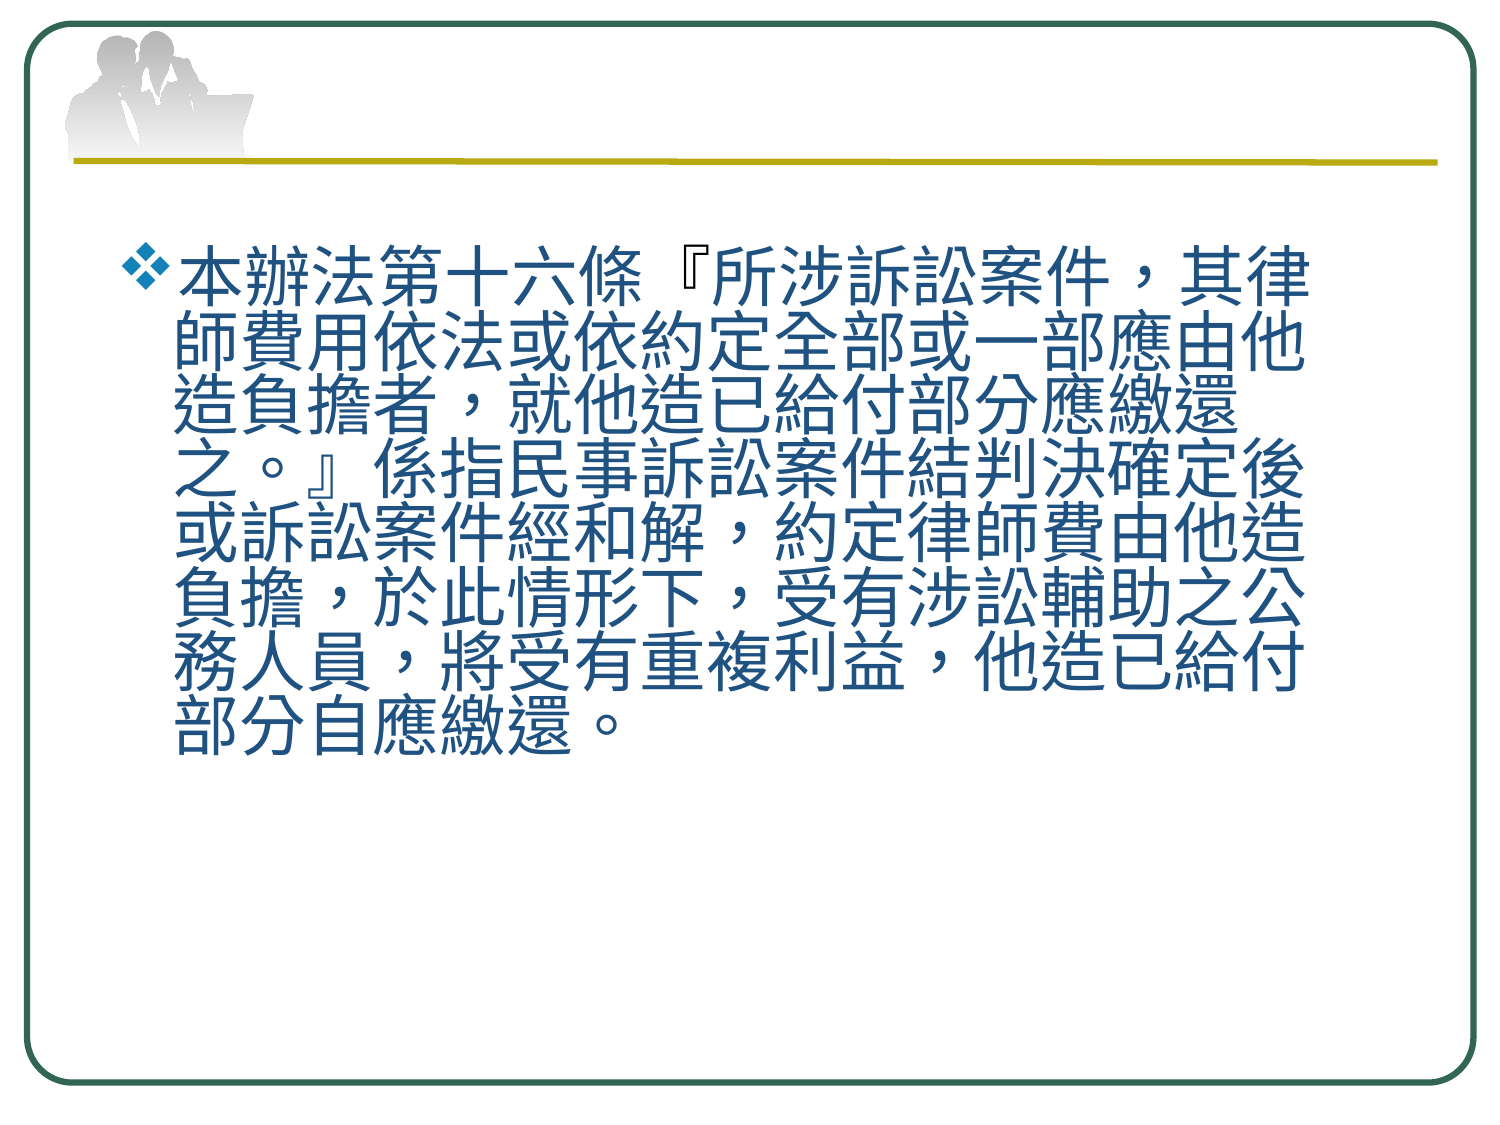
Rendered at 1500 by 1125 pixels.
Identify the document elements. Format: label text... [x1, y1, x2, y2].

list 本辦法第十六條『所涉訴訟案件，其律師費用依法或依約定全部或一部應由他造負擔者，就他造已給付部分應繳還之。』係指民事訴訟案件結判決確定後或訴訟案件經和解，約定律師費由他造負擔，於此情形下，受有涉訟輔助之公務人員，將受有重複利益，他造已給付部分自應繳還。 [101, 243, 1386, 1018]
